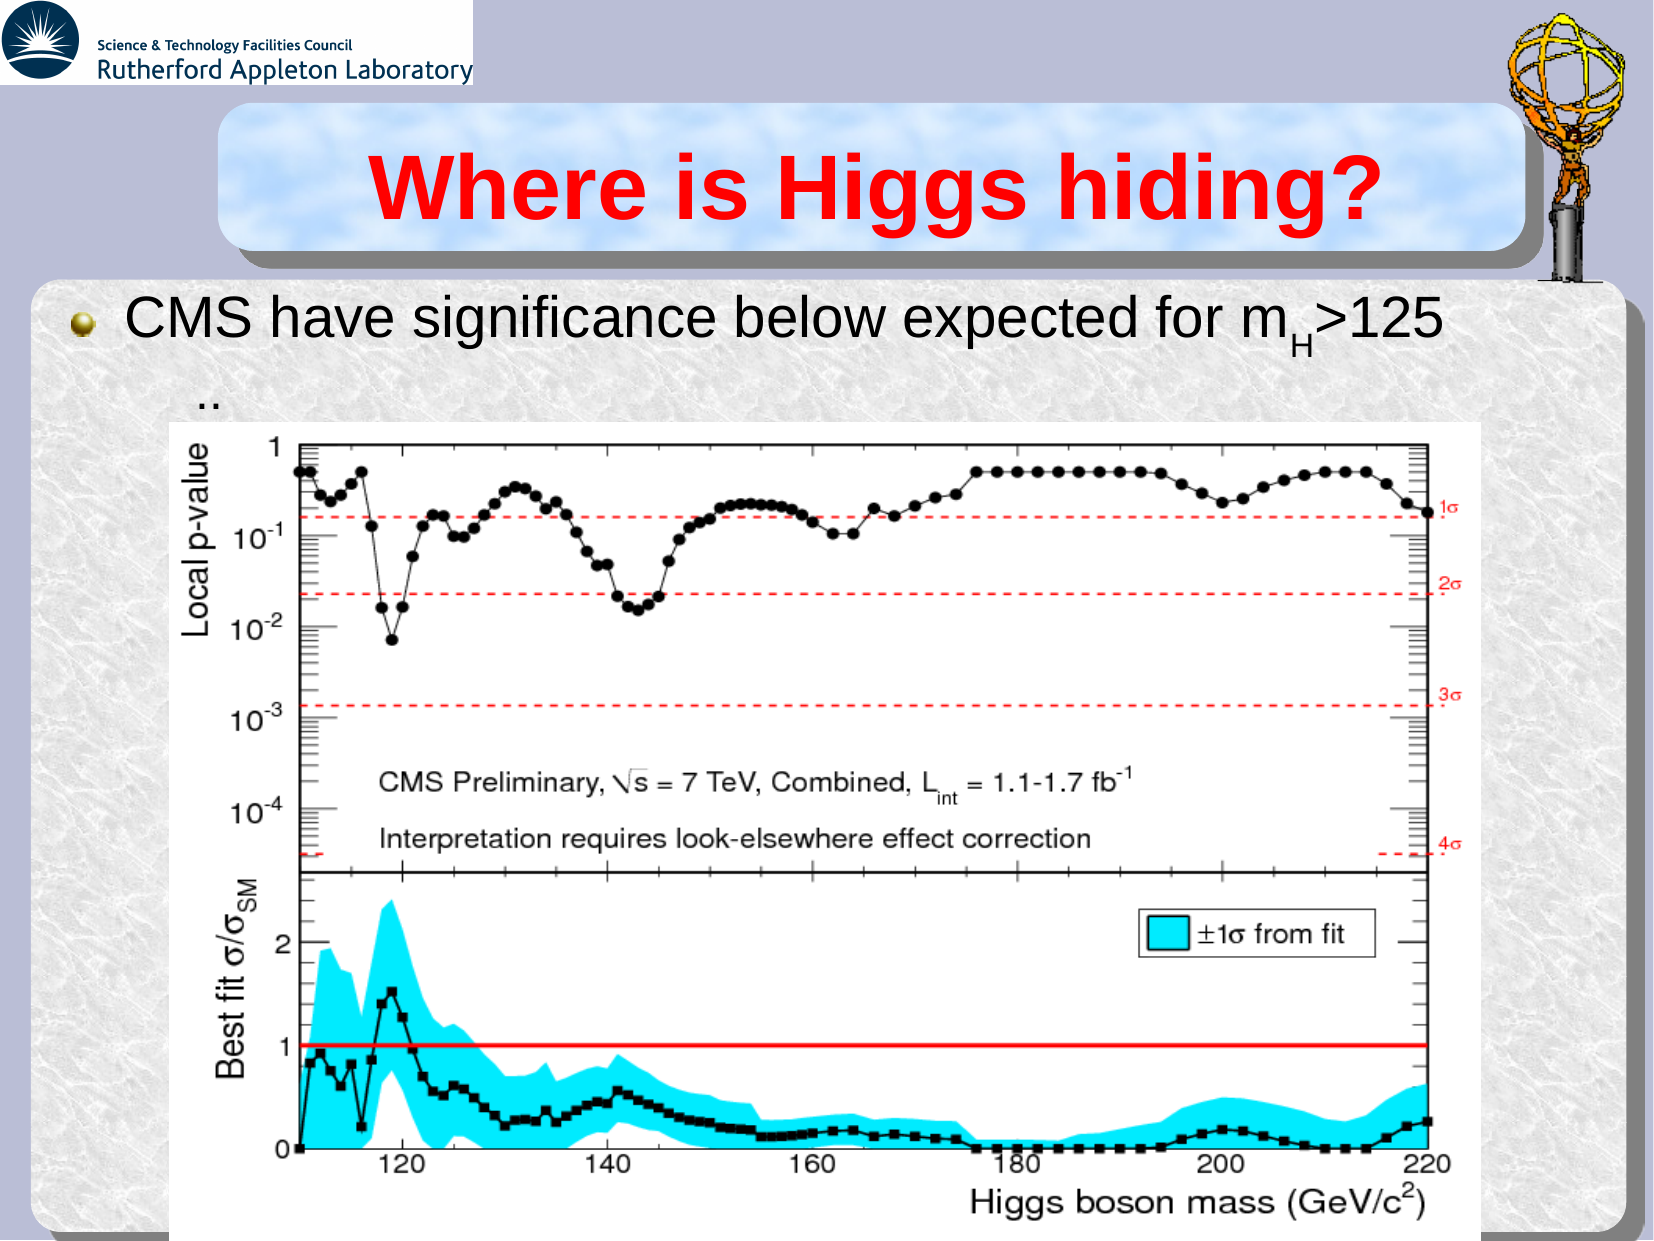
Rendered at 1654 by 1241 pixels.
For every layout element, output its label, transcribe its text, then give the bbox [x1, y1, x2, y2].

title Where is Higgs hiding? [244, 112, 1512, 263]
picture [0, 0, 473, 85]
picture [30, 0, 1654, 1241]
list CMS have significance below expected for mH>125 .. [53, 285, 1573, 610]
